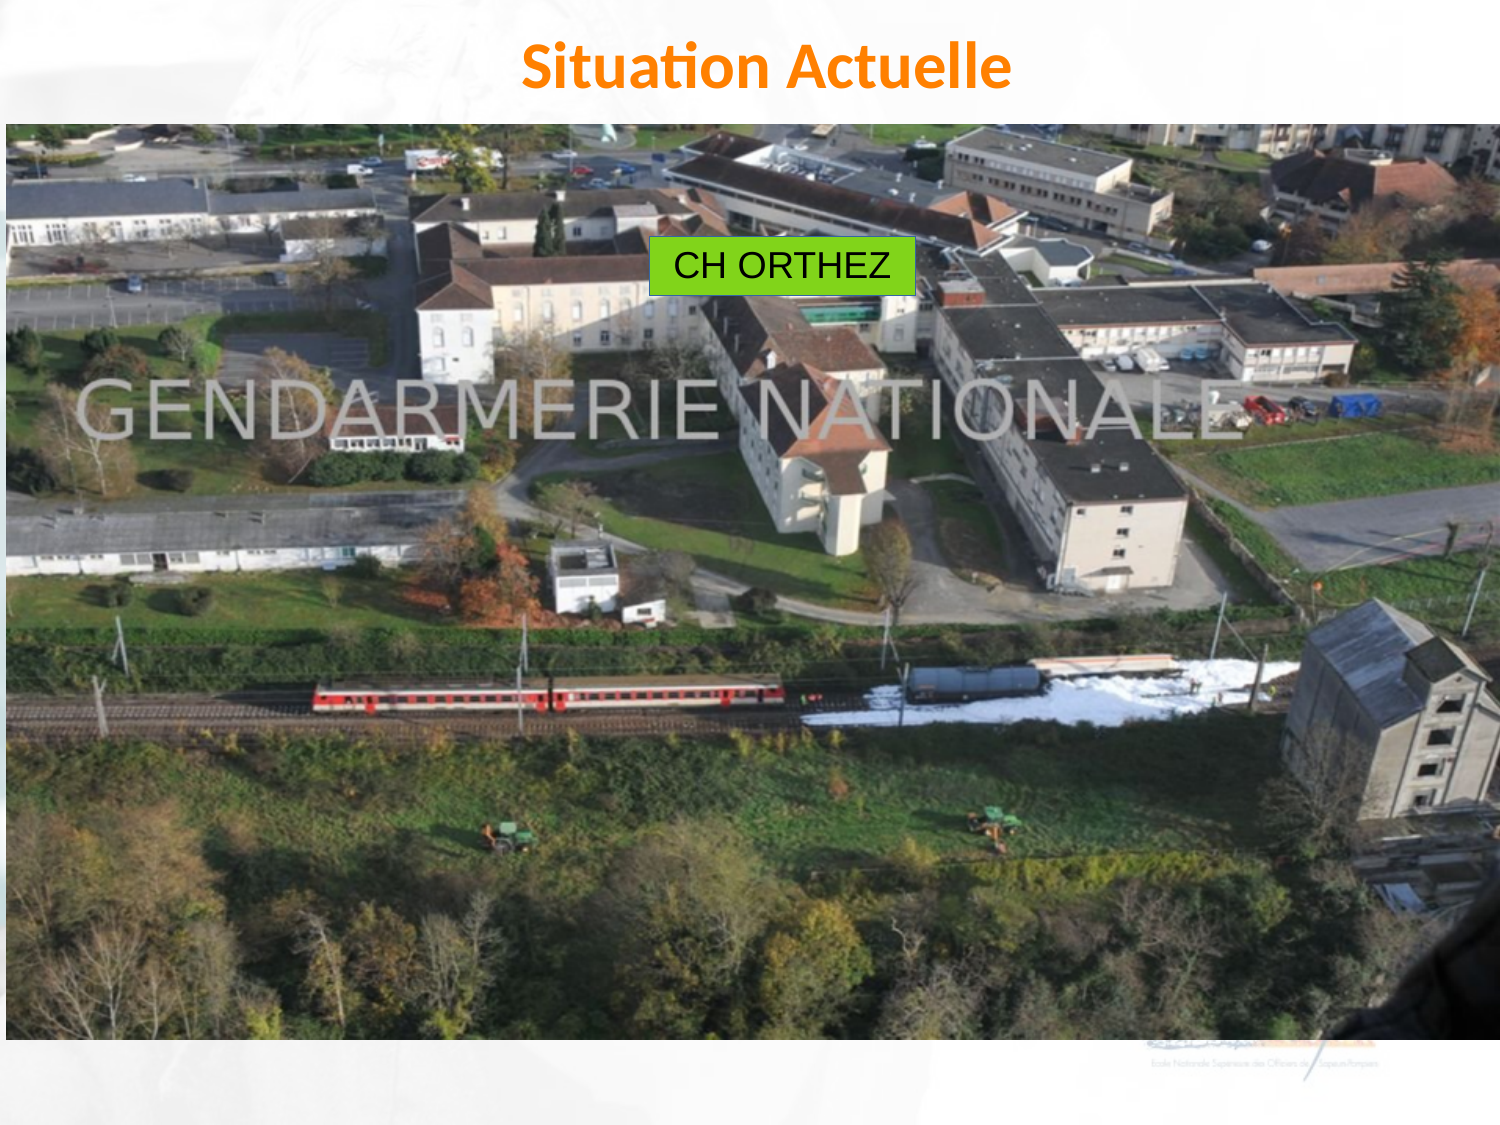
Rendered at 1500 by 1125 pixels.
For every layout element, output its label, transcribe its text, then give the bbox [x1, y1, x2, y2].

picture [6, 124, 1500, 1040]
text_box Situation Actuelle [472, 14, 1063, 110]
text_box CH ORTHEZ [649, 236, 916, 296]
